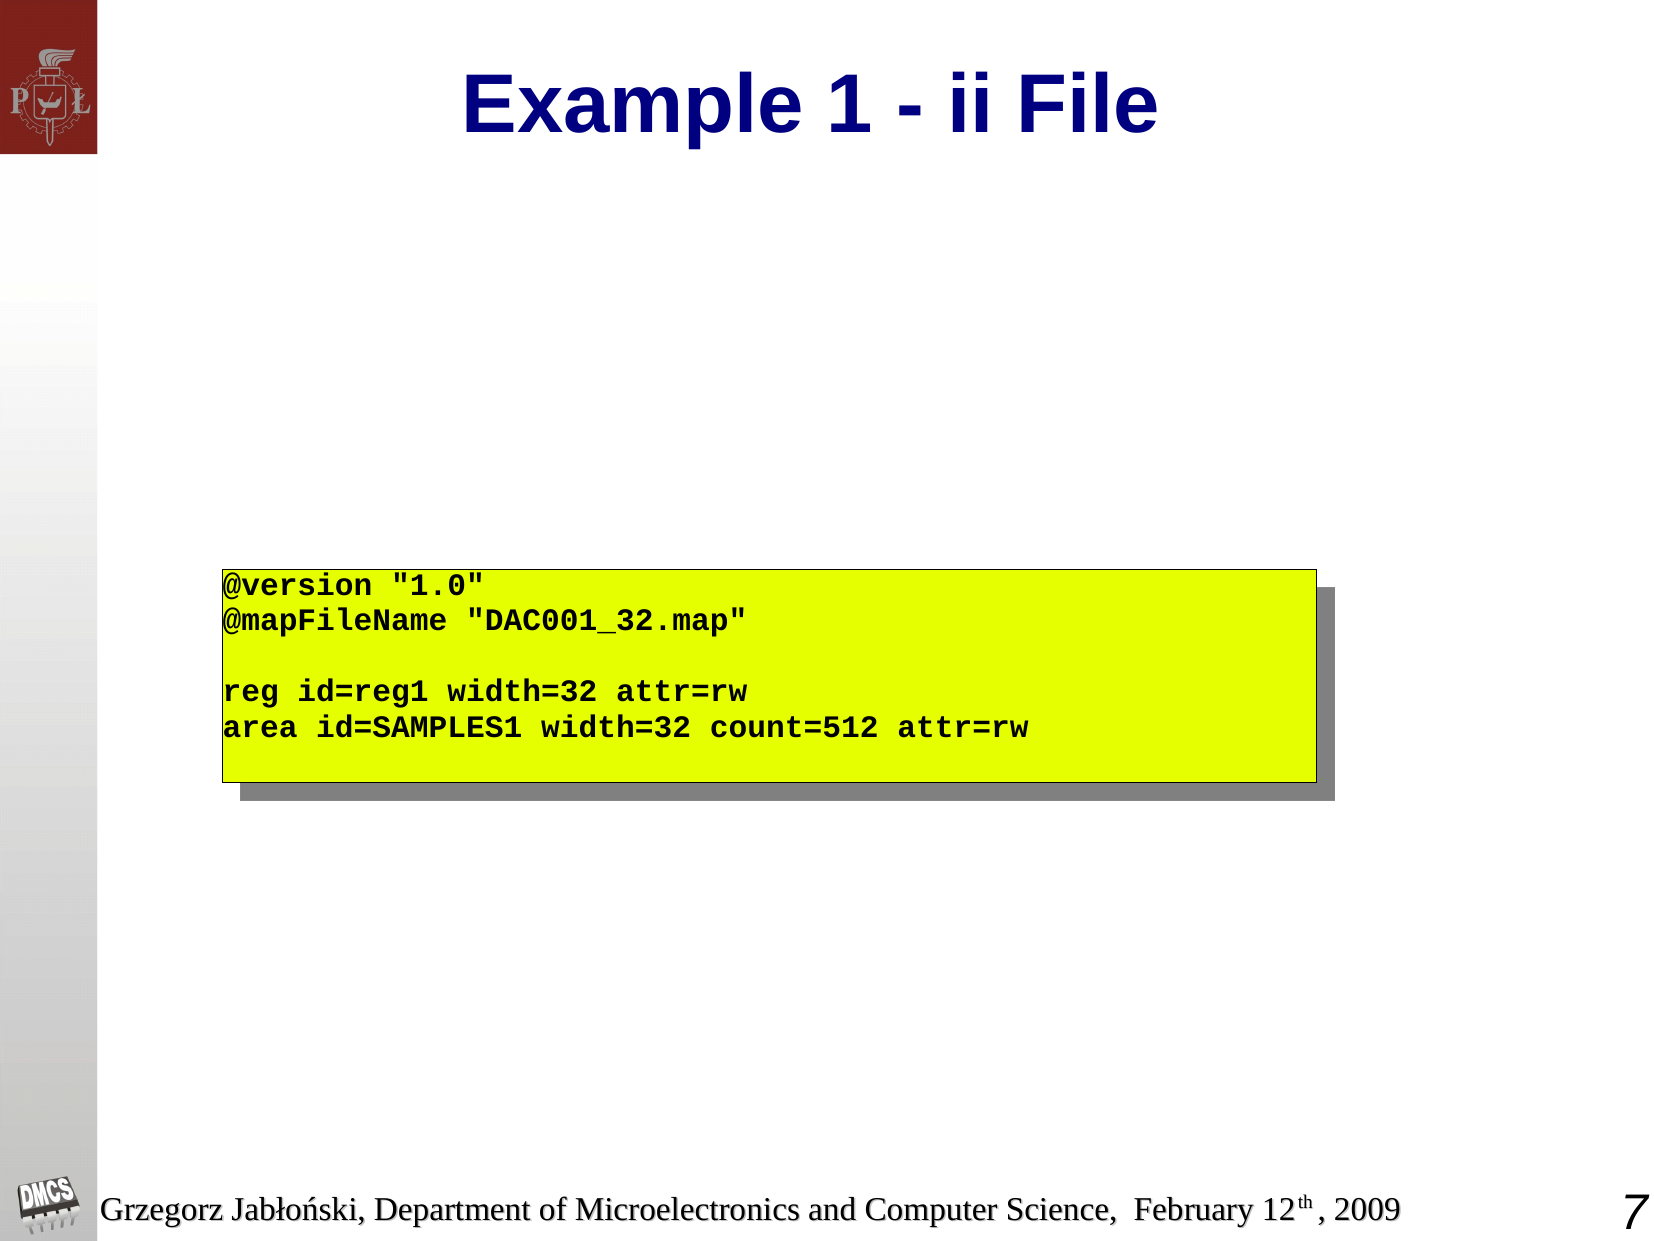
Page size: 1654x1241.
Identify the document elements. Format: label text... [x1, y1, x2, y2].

title Example 1 - ii File [98, 0, 1525, 208]
text_box @version "1.0" @mapFileName "DAC001_32.map" reg id=reg1 width=32 attr=rw area id=SAMPLES1 width=32 count=512 attr=rw [222, 569, 1317, 783]
